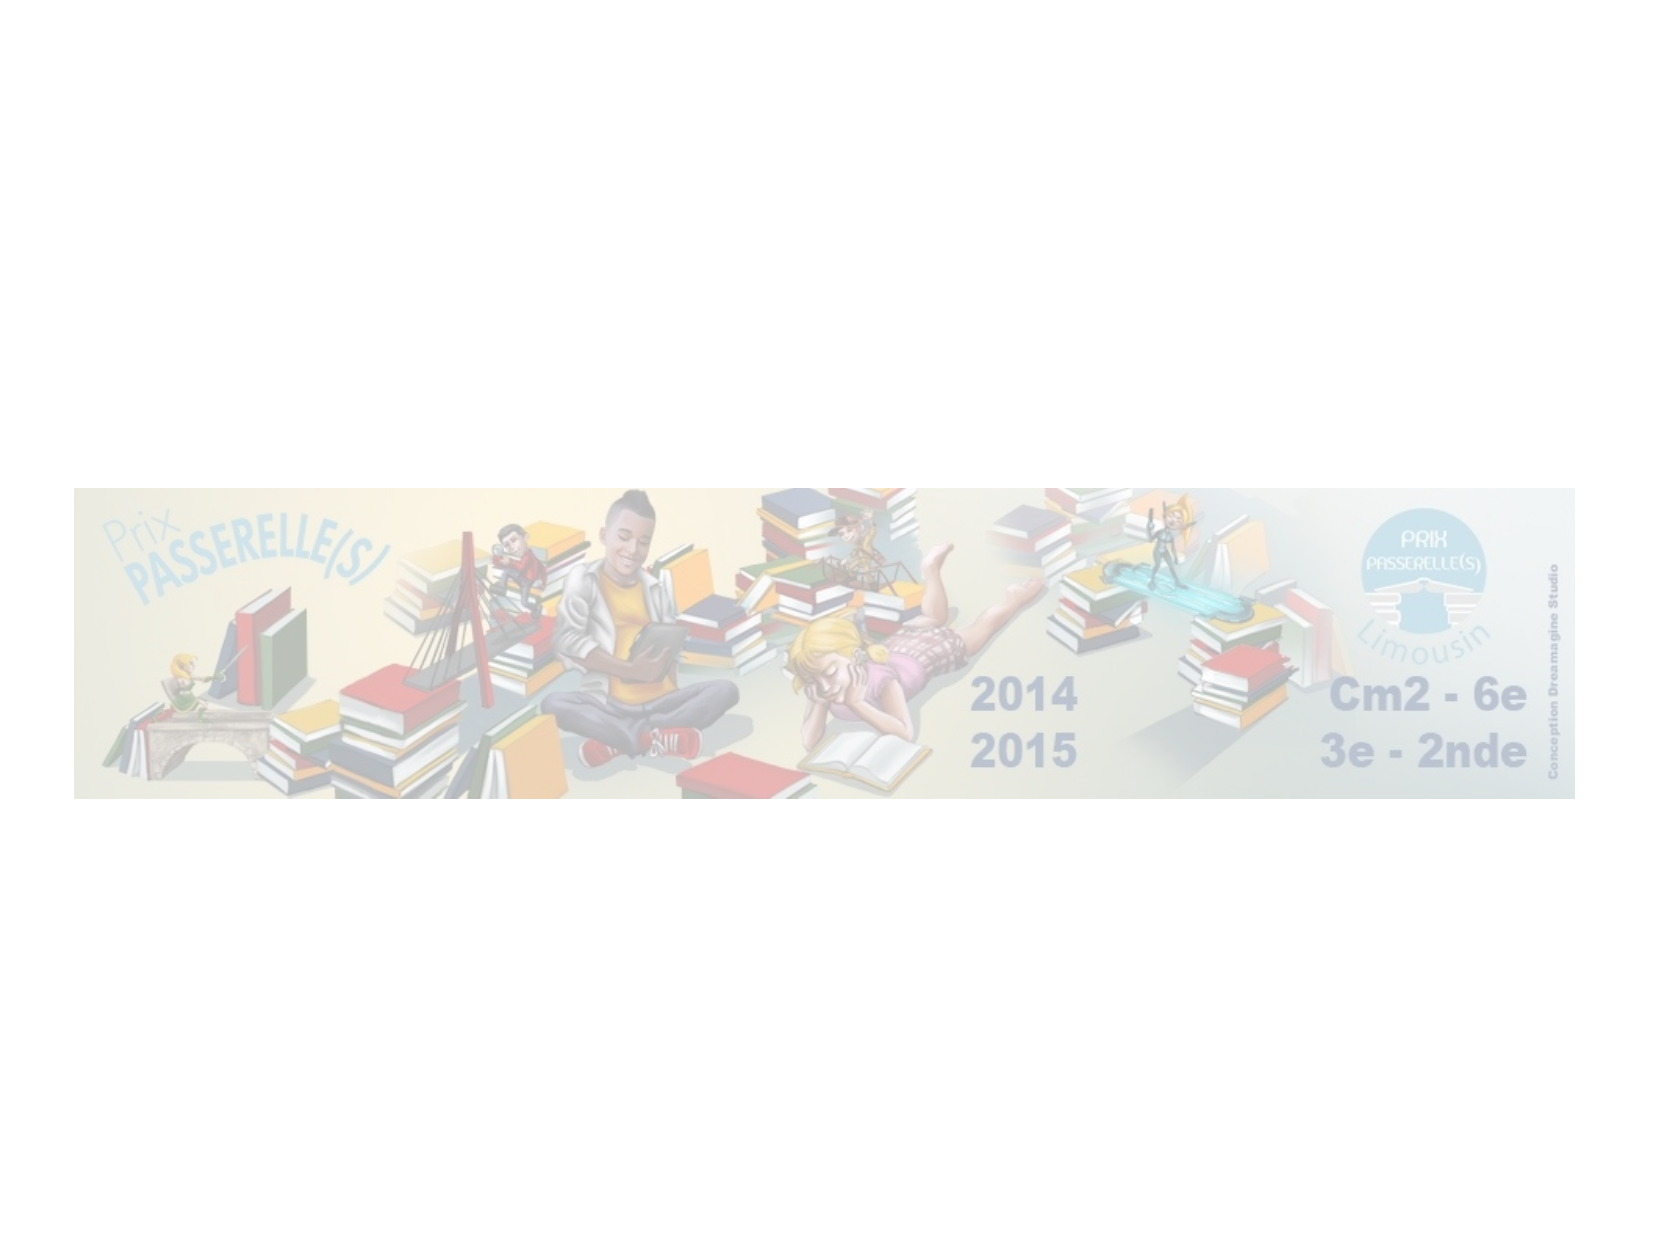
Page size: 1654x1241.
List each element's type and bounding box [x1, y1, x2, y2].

picture [74, 488, 1575, 799]
